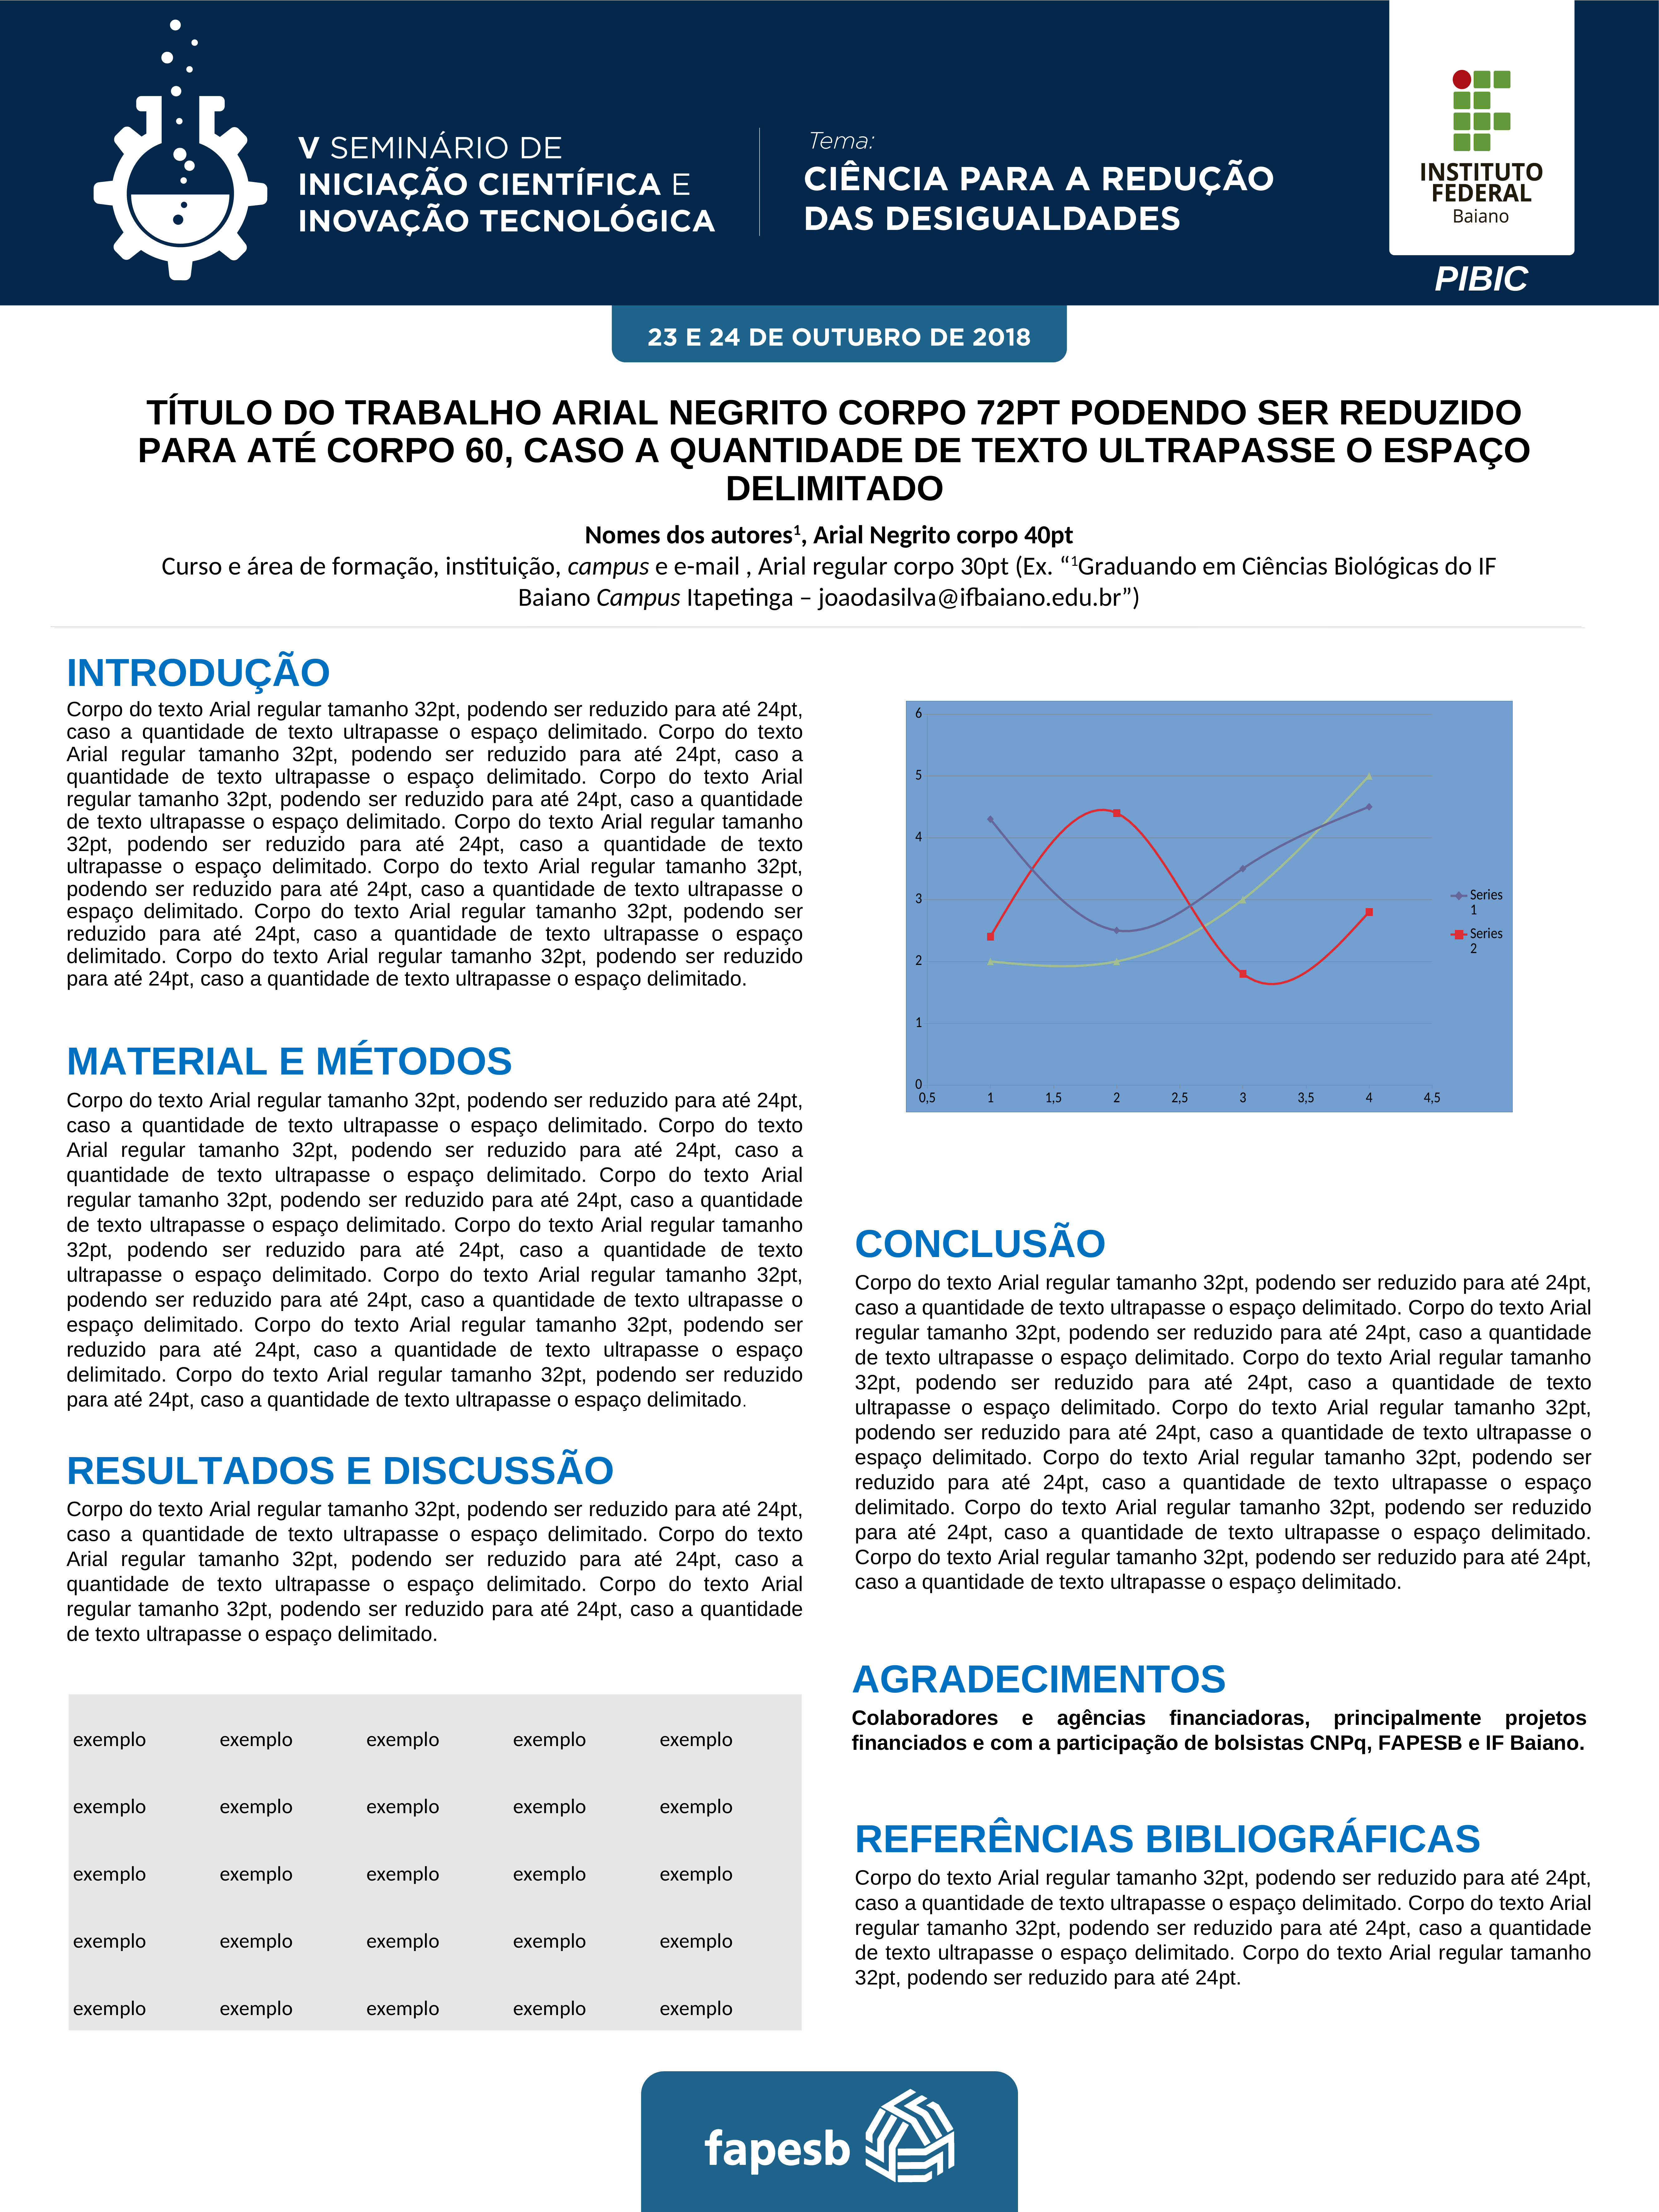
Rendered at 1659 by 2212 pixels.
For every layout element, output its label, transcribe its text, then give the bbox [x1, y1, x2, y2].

text_box PIBIC [1362, 223, 1602, 336]
table_cell exemplo [69, 1761, 215, 1829]
table_cell exemplo [362, 1761, 509, 1829]
text_box TÍTULO DO TRABALHO ARIAL NEGRITO CORPO 72PT PODENDO SER REDUZIDO PARA ATÉ CORPO 60, CASO A QUANTIDADE DE TEXTO ULTRAPASSE O ESPAÇO DELIMITADO [70, 394, 1600, 508]
text_box RESULTADOS E DISCUSSÃO Corpo do texto Arial regular tamanho 32pt, podendo ser reduzido para até 24pt, caso a quantidade de texto ultrapasse o espaço delimitado. Corpo do texto Arial regular tamanho 32pt, podendo ser reduzido para até 24pt, caso a quantidade de texto ultrapasse o espaço delimitado. Corpo do texto Arial regular tamanho 32pt, podendo ser reduzido para até 24pt, caso a quantidade de texto ultrapasse o espaço delimitado. [66, 1445, 804, 1651]
table_header exemplo [362, 1694, 509, 1761]
chart [885, 700, 1596, 1161]
table_cell exemplo [509, 1963, 655, 2030]
table_cell exemplo [215, 1761, 362, 1829]
text_box MATERIAL E MÉTODOS Corpo do texto Arial regular tamanho 32pt, podendo ser reduzido para até 24pt, caso a quantidade de texto ultrapasse o espaço delimitado. Corpo do texto Arial regular tamanho 32pt, podendo ser reduzido para até 24pt, caso a quantidade de texto ultrapasse o espaço delimitado. Corpo do texto Arial regular tamanho 32pt, podendo ser reduzido para até 24pt, caso a quantidade de texto ultrapasse o espaço delimitado. Corpo do texto Arial regular tamanho 32pt, podendo ser reduzido para até 24pt, caso a quantidade de texto ultrapasse o espaço delimitado. Corpo do texto Arial regular tamanho 32pt, podendo ser reduzido para até 24pt, caso a quantidade de texto ultrapasse o espaço delimitado. Corpo do texto Arial regular tamanho 32pt, podendo ser reduzido para até 24pt, caso a quantidade de texto ultrapasse o espaço delimitado. Corpo do texto Arial regular tamanho 32pt, podendo ser reduzido para até 24pt, caso a quantidade de texto ultrapasse o espaço delimitado. [66, 1035, 804, 1274]
table_header exemplo [69, 1694, 215, 1761]
table_cell exemplo [509, 1896, 655, 1963]
table_cell exemplo [215, 1829, 362, 1896]
table_cell exemplo [69, 1829, 215, 1896]
table_cell exemplo [69, 1963, 215, 2030]
text_box INTRODUÇÃO Corpo do texto Arial regular tamanho 32pt, podendo ser reduzido para até 24pt, caso a quantidade de texto ultrapasse o espaço delimitado. Corpo do texto Arial regular tamanho 32pt, podendo ser reduzido para até 24pt, caso a quantidade de texto ultrapasse o espaço delimitado. Corpo do texto Arial regular tamanho 32pt, podendo ser reduzido para até 24pt, caso a quantidade de texto ultrapasse o espaço delimitado. Corpo do texto Arial regular tamanho 32pt, podendo ser reduzido para até 24pt, caso a quantidade de texto ultrapasse o espaço delimitado. Corpo do texto Arial regular tamanho 32pt, podendo ser reduzido para até 24pt, caso a quantidade de texto ultrapasse o espaço delimitado. Corpo do texto Arial regular tamanho 32pt, podendo ser reduzido para até 24pt, caso a quantidade de texto ultrapasse o espaço delimitado. Corpo do texto Arial regular tamanho 32pt, podendo ser reduzido para até 24pt, caso a quantidade de texto ultrapasse o espaço delimitado. [66, 652, 804, 927]
table_cell exemplo [362, 1896, 509, 1963]
table_cell exemplo [69, 1896, 215, 1963]
table_header exemplo [215, 1694, 362, 1761]
table_cell exemplo [655, 1761, 802, 1829]
picture [0, 0, 1659, 2212]
table_cell exemplo [655, 1829, 802, 1896]
table_cell exemplo [215, 1896, 362, 1963]
table_header exemplo [509, 1694, 655, 1761]
table_cell exemplo [215, 1963, 362, 2030]
text_box CONCLUSÃO Corpo do texto Arial regular tamanho 32pt, podendo ser reduzido para até 24pt, caso a quantidade de texto ultrapasse o espaço delimitado. Corpo do texto Arial regular tamanho 32pt, podendo ser reduzido para até 24pt, caso a quantidade de texto ultrapasse o espaço delimitado. Corpo do texto Arial regular tamanho 32pt, podendo ser reduzido para até 24pt, caso a quantidade de texto ultrapasse o espaço delimitado. Corpo do texto Arial regular tamanho 32pt, podendo ser reduzido para até 24pt, caso a quantidade de texto ultrapasse o espaço delimitado. Corpo do texto Arial regular tamanho 32pt, podendo ser reduzido para até 24pt, caso a quantidade de texto ultrapasse o espaço delimitado. Corpo do texto Arial regular tamanho 32pt, podendo ser reduzido para até 24pt, caso a quantidade de texto ultrapasse o espaço delimitado. Corpo do texto Arial regular tamanho 32pt, podendo ser reduzido para até 24pt, caso a quantidade de texto ultrapasse o espaço delimitado. [855, 1218, 1593, 1456]
table_cell exemplo [509, 1829, 655, 1896]
table_cell exemplo [362, 1829, 509, 1896]
text_box REFERÊNCIAS BIBLIOGRÁFICAS Corpo do texto Arial regular tamanho 32pt, podendo ser reduzido para até 24pt, caso a quantidade de texto ultrapasse o espaço delimitado. Corpo do texto Arial regular tamanho 32pt, podendo ser reduzido para até 24pt, caso a quantidade de texto ultrapasse o espaço delimitado. Corpo do texto Arial regular tamanho 32pt, podendo ser reduzido para até 24pt. [855, 1813, 1593, 1945]
text_box AGRADECIMENTOS Colaboradores e agências financiadoras, principalmente projetos financiados e com a participação de bolsistas CNPq, FAPESB e IF Baiano. [847, 1651, 1593, 1744]
table_cell exemplo [362, 1963, 509, 2030]
table_cell exemplo [655, 1896, 802, 1963]
table_cell exemplo [655, 1963, 802, 2030]
table_header exemplo [655, 1694, 802, 1761]
table_cell exemplo [509, 1761, 655, 1829]
text_box Nomes dos autores1, Arial Negrito corpo 40pt Curso e área de formação, instituição, campus e e-mail , Arial regular corpo 30pt (Ex. “1Graduando em Ciências Biológicas do IF Baiano Campus Itapetinga – joaodasilva@ifbaiano.edu.br”) [124, 508, 1535, 621]
